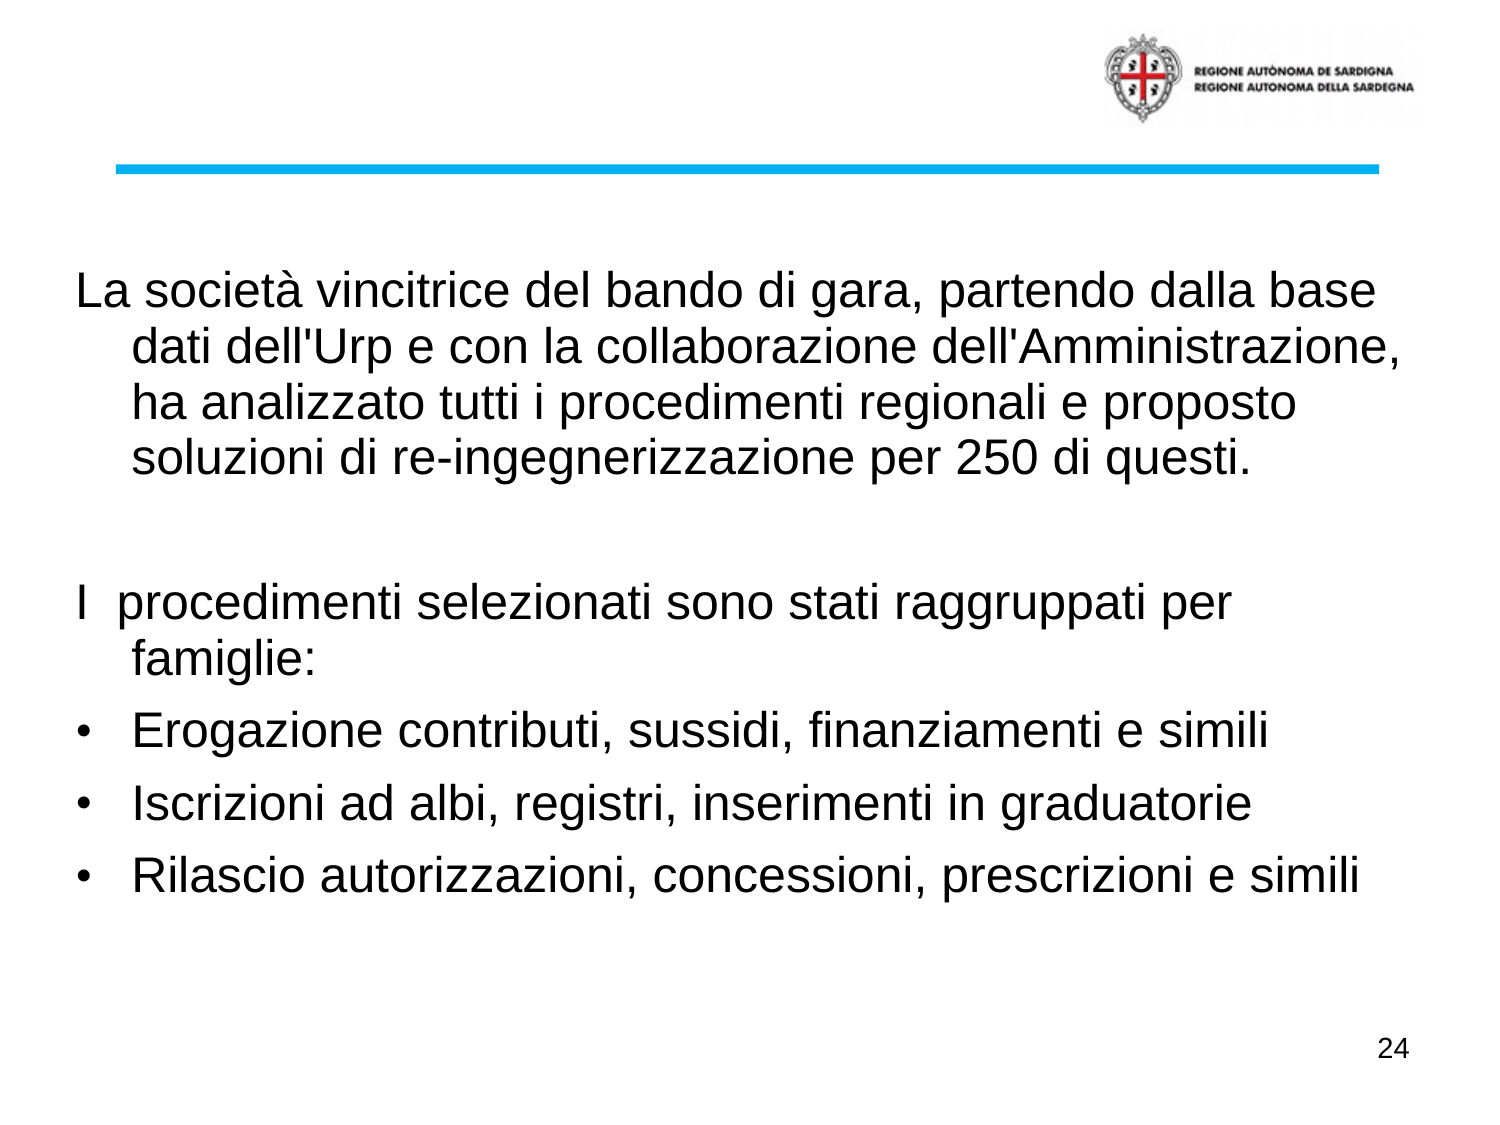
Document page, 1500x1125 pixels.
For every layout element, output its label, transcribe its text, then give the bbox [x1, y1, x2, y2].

picture [1104, 29, 1418, 127]
text_box [115, 164, 1380, 175]
list La società vincitrice del bando di gara, partendo dalla base dati dell'Urp e con la collaborazione dell'Amministrazione, ha analizzato tutti i procedimenti regionali e proposto soluzioni di re-ingegnerizzazione per 250 di questi. I procedimenti selezionati sono stati raggruppati per famiglie: Erogazione contributi, sussidi, finanziamenti e simili Iscrizioni ad albi, registri, inserimenti in graduatorie Rilascio autorizzazioni, concessioni, prescrizioni e simili [75, 262, 1425, 1049]
